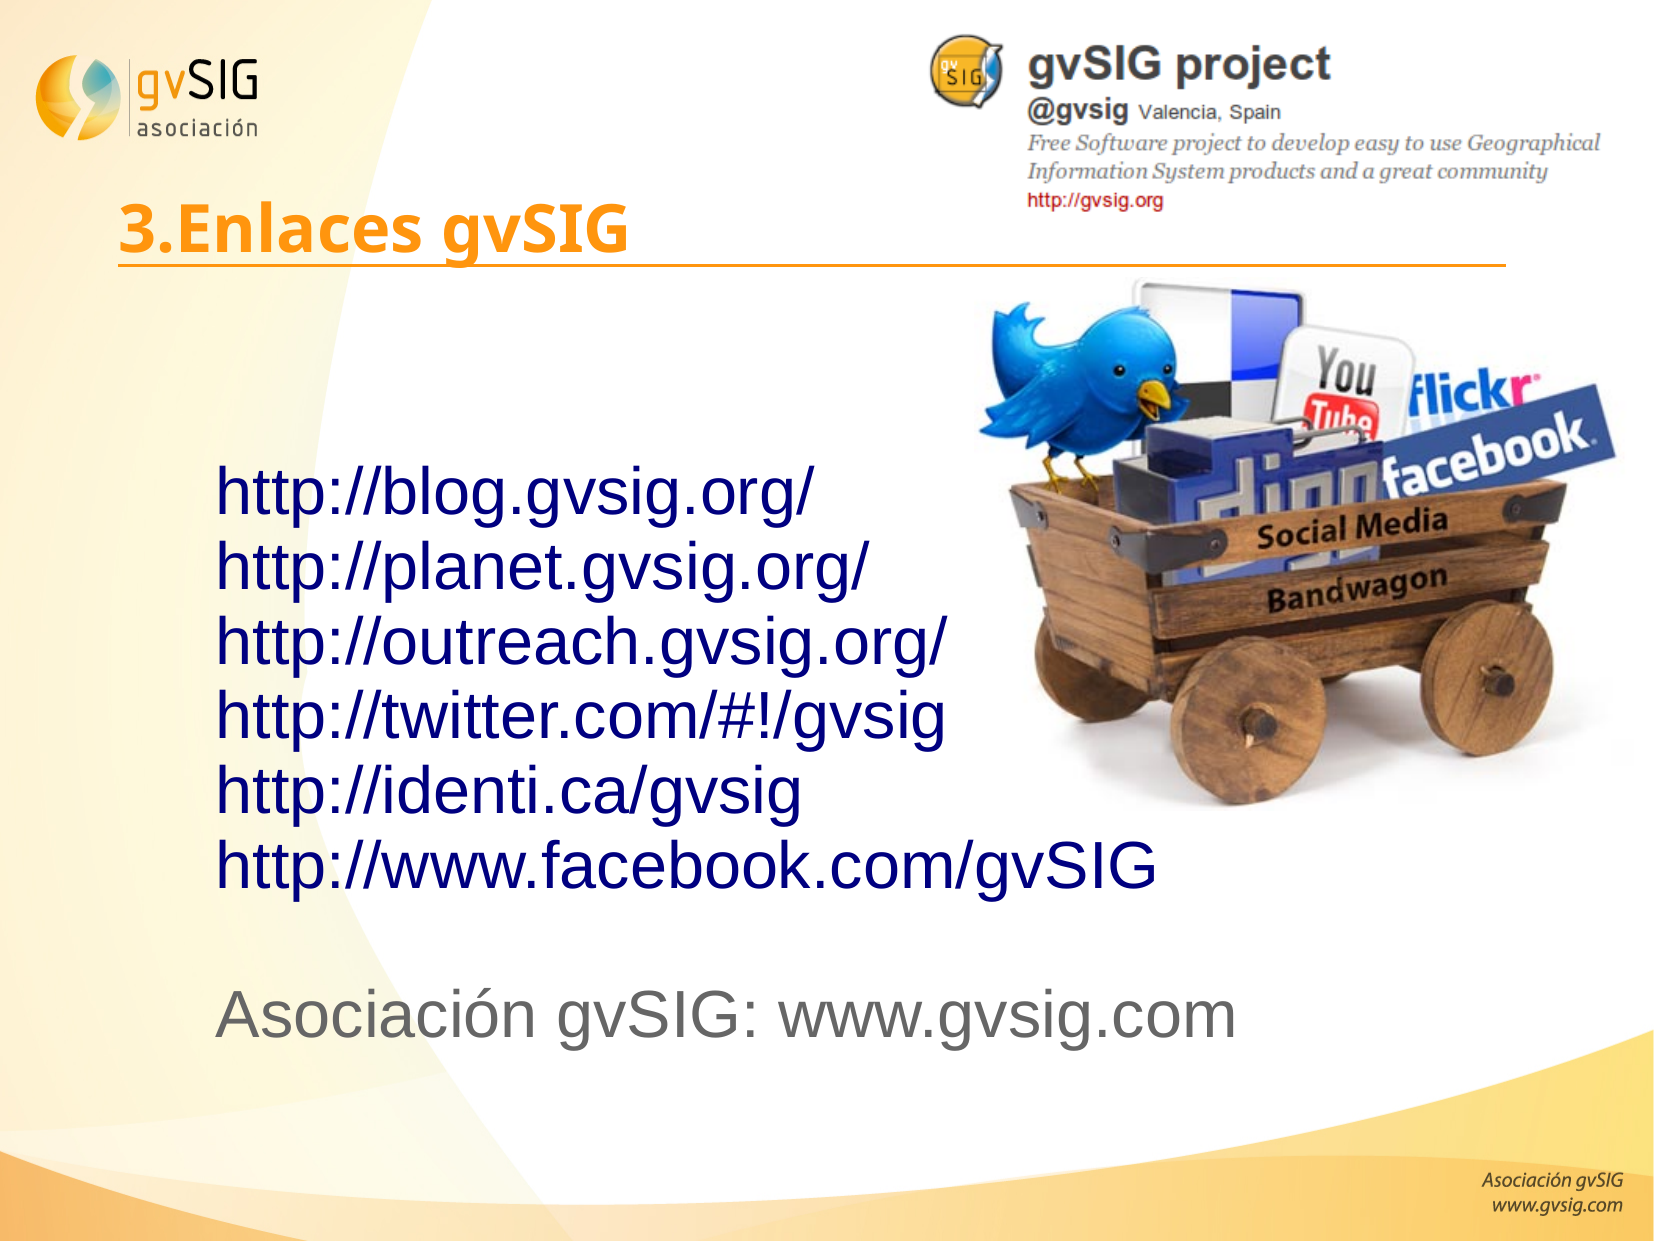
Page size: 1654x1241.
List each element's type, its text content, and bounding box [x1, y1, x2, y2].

text_box http://blog.gvsig.org/ http://planet.gvsig.org/ http://outreach.gvsig.org/ http://twitter.com/#!/gvsig http://identi.ca/gvsig http://www.facebook.com/gvSIG Asociación gvSIG: www.gvsig.com [200, 372, 1619, 1135]
title 3.Enlaces gvSIG [118, 177, 1607, 276]
picture [0, 0, 1654, 1241]
